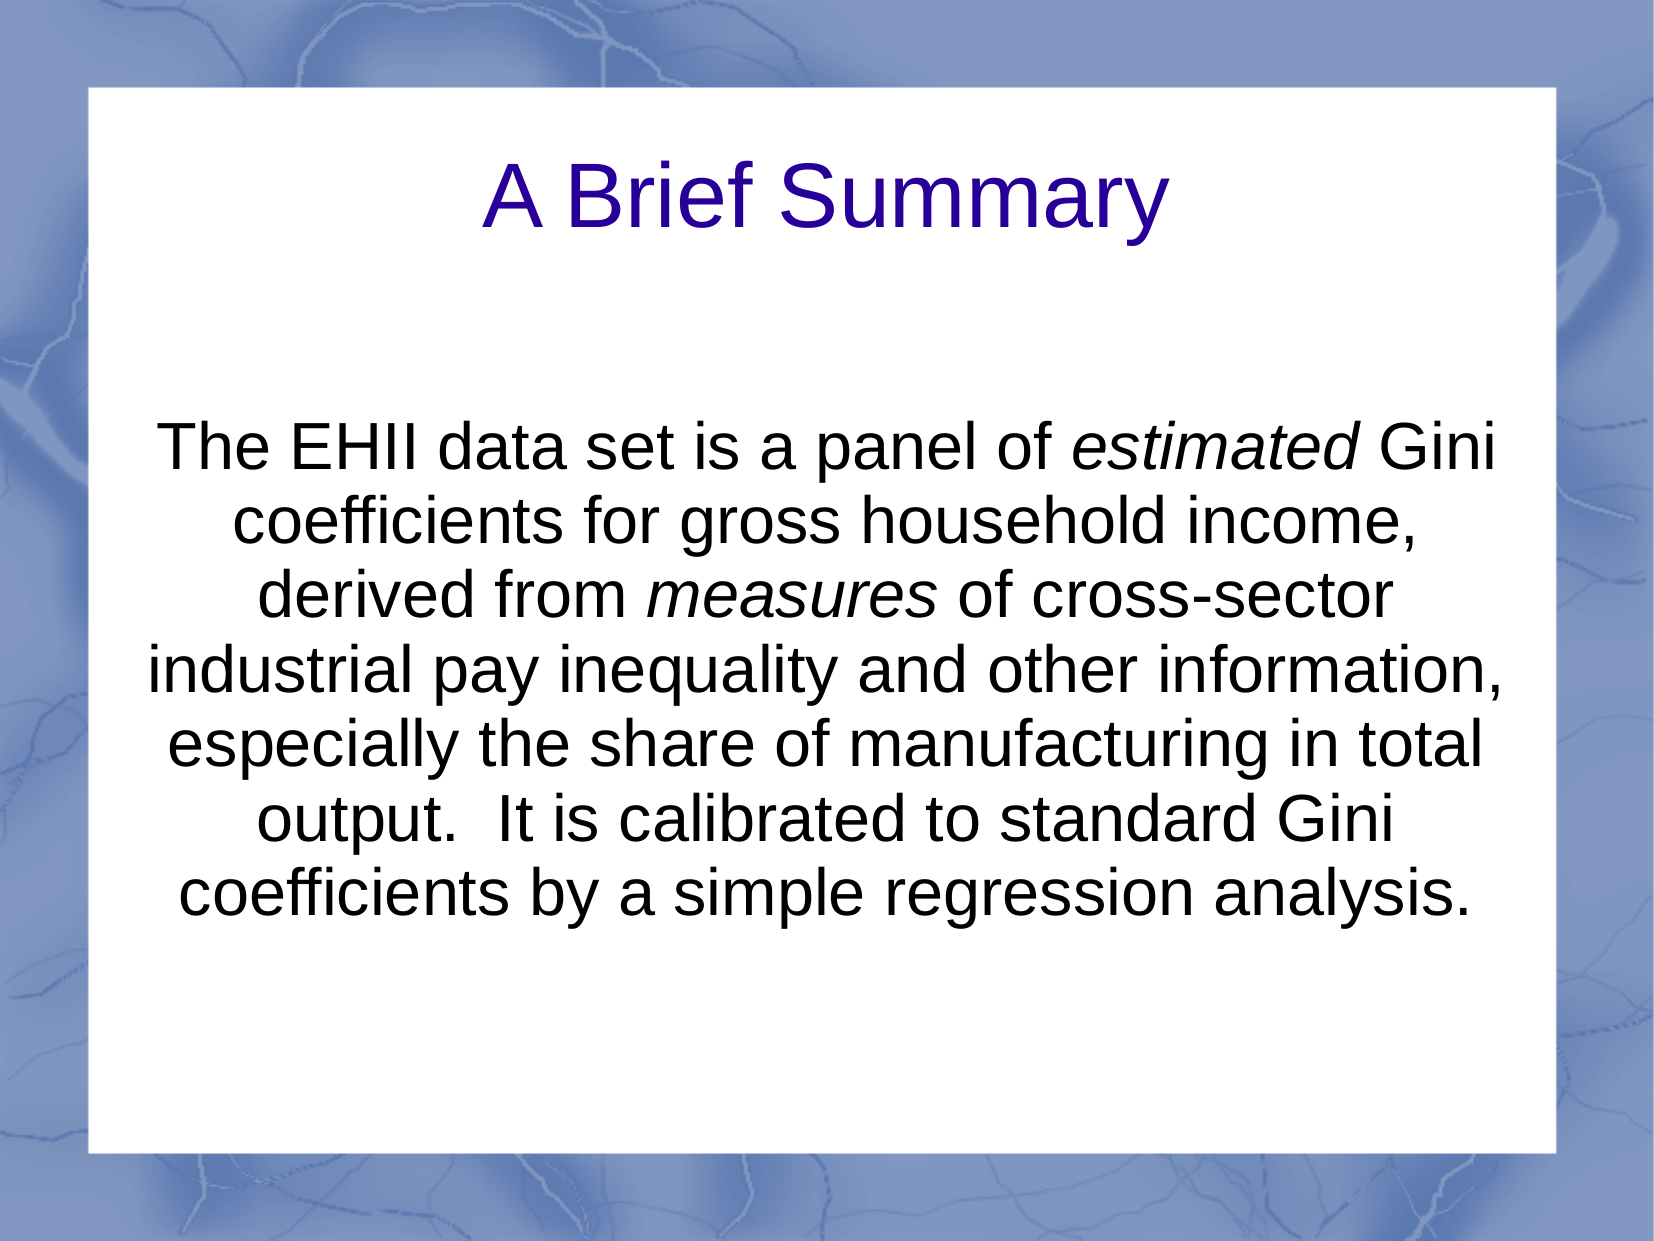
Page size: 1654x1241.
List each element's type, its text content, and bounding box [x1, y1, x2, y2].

subtitle The EHII data set is a panel of estimated Gini coefficients for gross household income, derived from measures of cross-sector industrial pay inequality and other information, especially the share of manufacturing in total output. It is calibrated to standard Gini coefficients by a simple regression analysis. [147, 333, 1506, 1003]
title A Brief Summary [118, 98, 1536, 291]
picture [0, 0, 1654, 1241]
